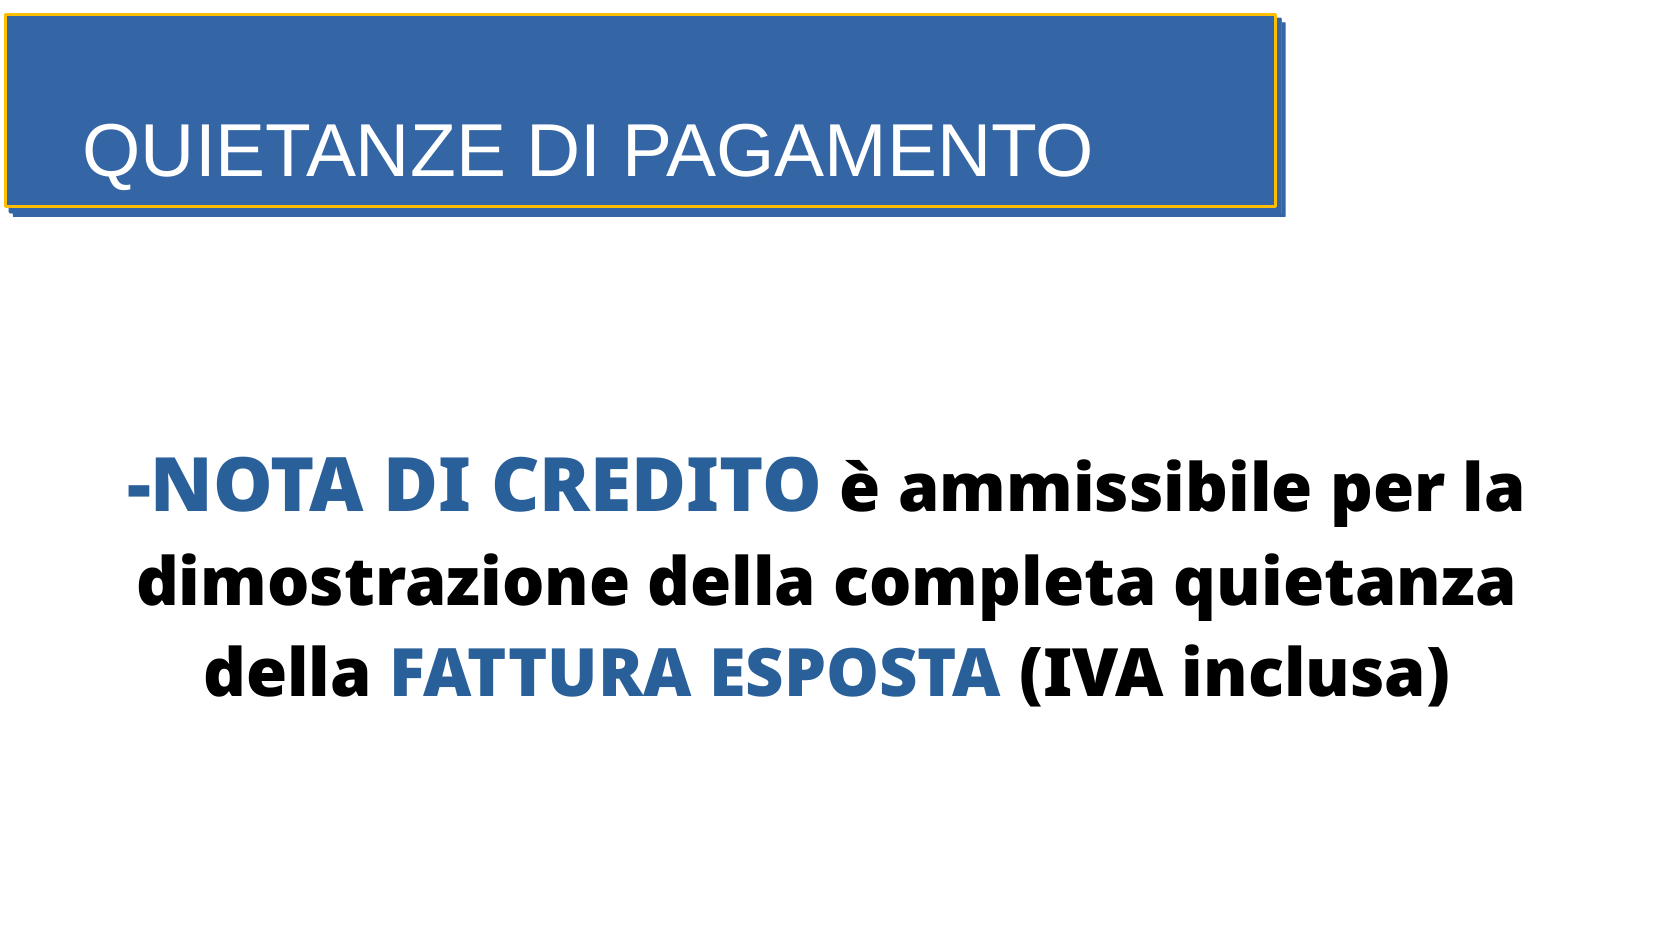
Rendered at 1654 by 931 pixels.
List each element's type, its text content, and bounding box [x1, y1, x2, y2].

subtitle -NOTA DI CREDITO è ammissibile per la dimostrazione della completa quietanza della FATTURA ESPOSTA (IVA inclusa) [88, 161, 1565, 902]
title QUIETANZE DI PAGAMENTO [82, 35, 1235, 266]
